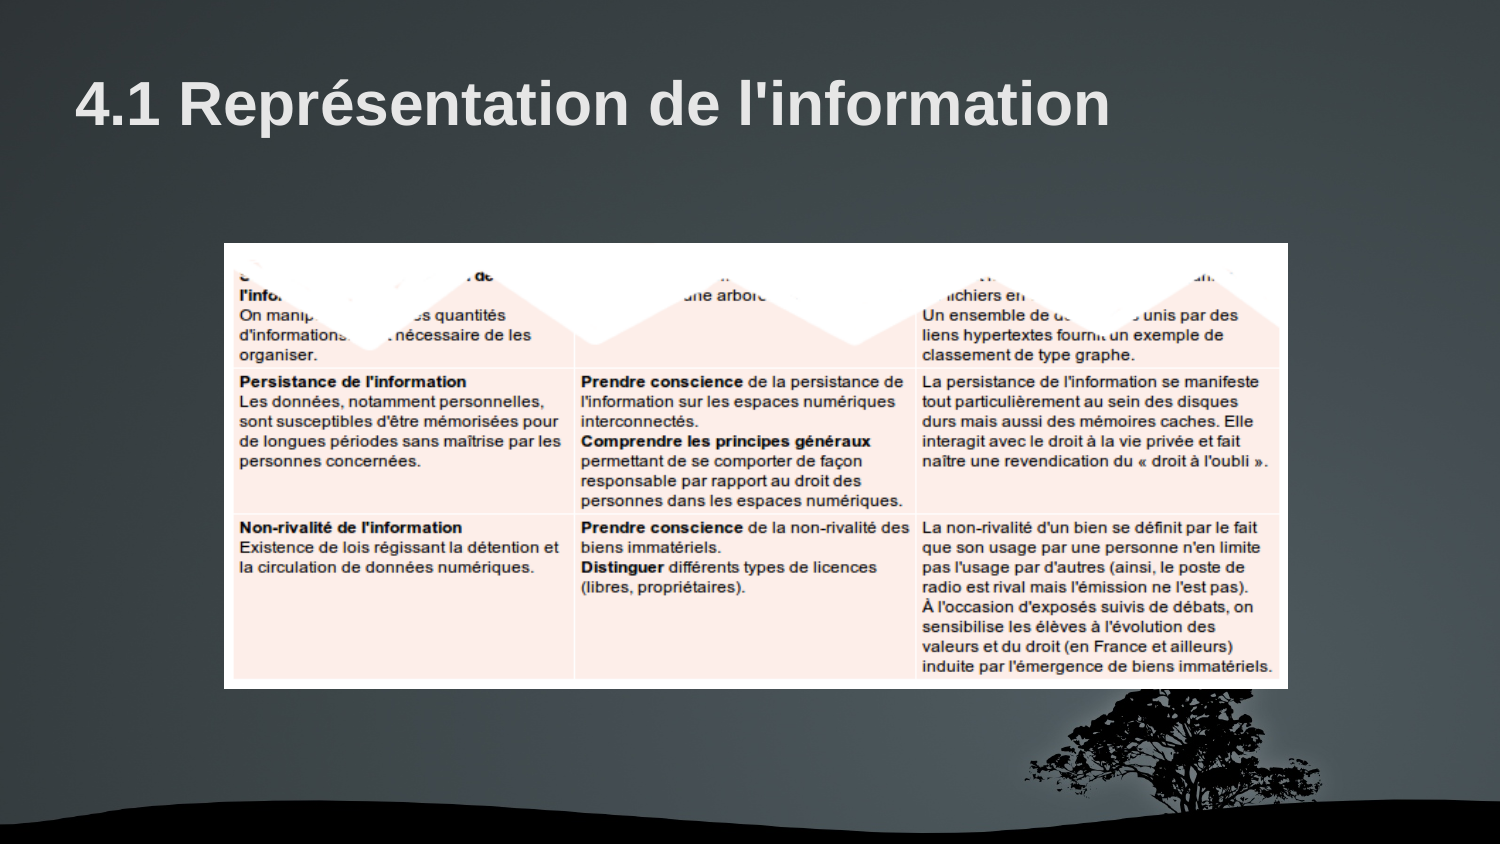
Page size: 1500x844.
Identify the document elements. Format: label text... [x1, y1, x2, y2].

picture [0, 0, 1500, 844]
title 4.1 Représentation de l'information [74, 33, 1425, 175]
